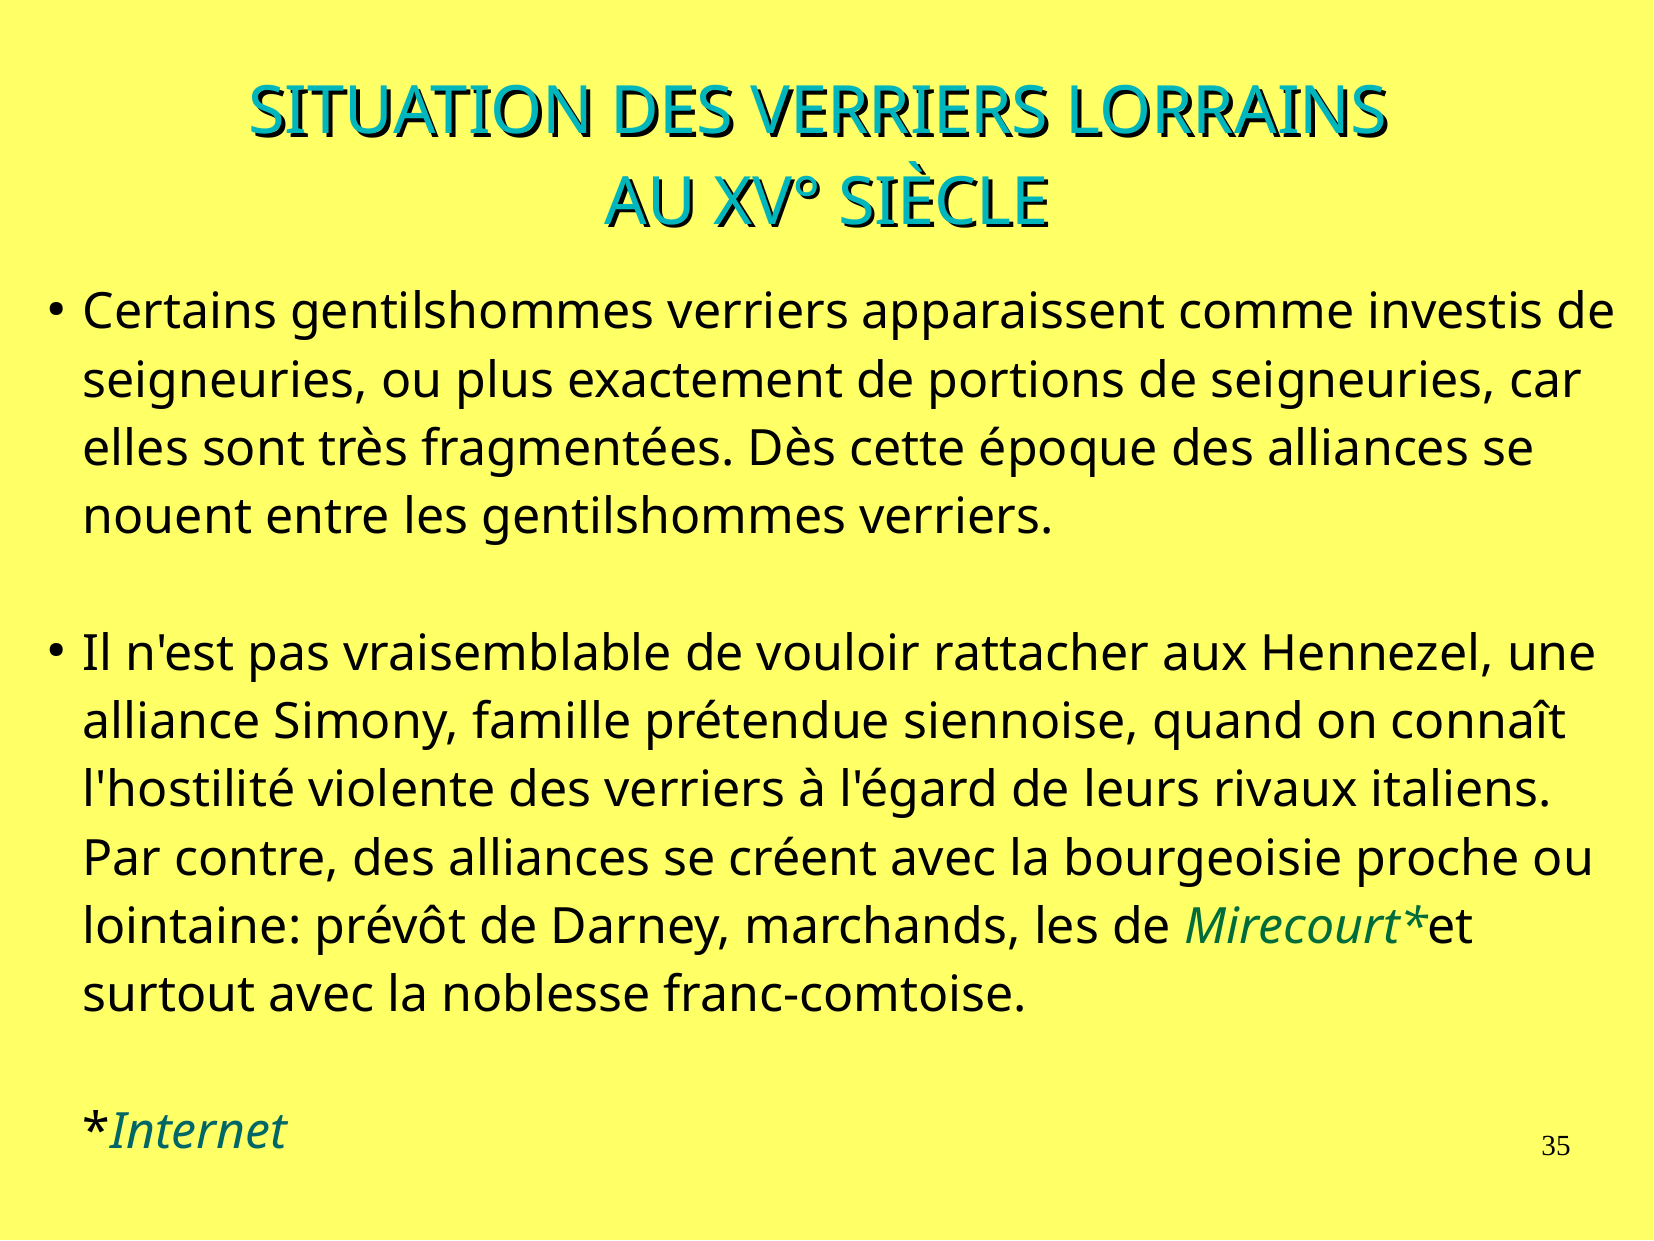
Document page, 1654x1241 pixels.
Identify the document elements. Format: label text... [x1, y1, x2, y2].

title SITUATION DES VERRIERS LORRAINS AU XV° SIÈCLE [82, 49, 1571, 257]
subtitle Certains gentilshommes verriers apparaissent comme investis de seigneuries, ou plus exactement de portions de seigneuries, car elles sont très fragmentées. Dès cette époque des alliances se nouent entre les gentilshommes verriers. Il n'est pas vraisemblable de vouloir rattacher aux Hennezel, une alliance Simony, famille prétendue siennoise, quand on connaît l'hostilité violente des verriers à l'égard de leurs rivaux italiens. Par contre, des alliances se créent avec la bourgeoisie proche ou lointaine: prévôt de Darney, marchands, les de Mirecourt*et surtout avec la noblesse franc-comtoise. *Internet [47, 282, 1619, 1157]
